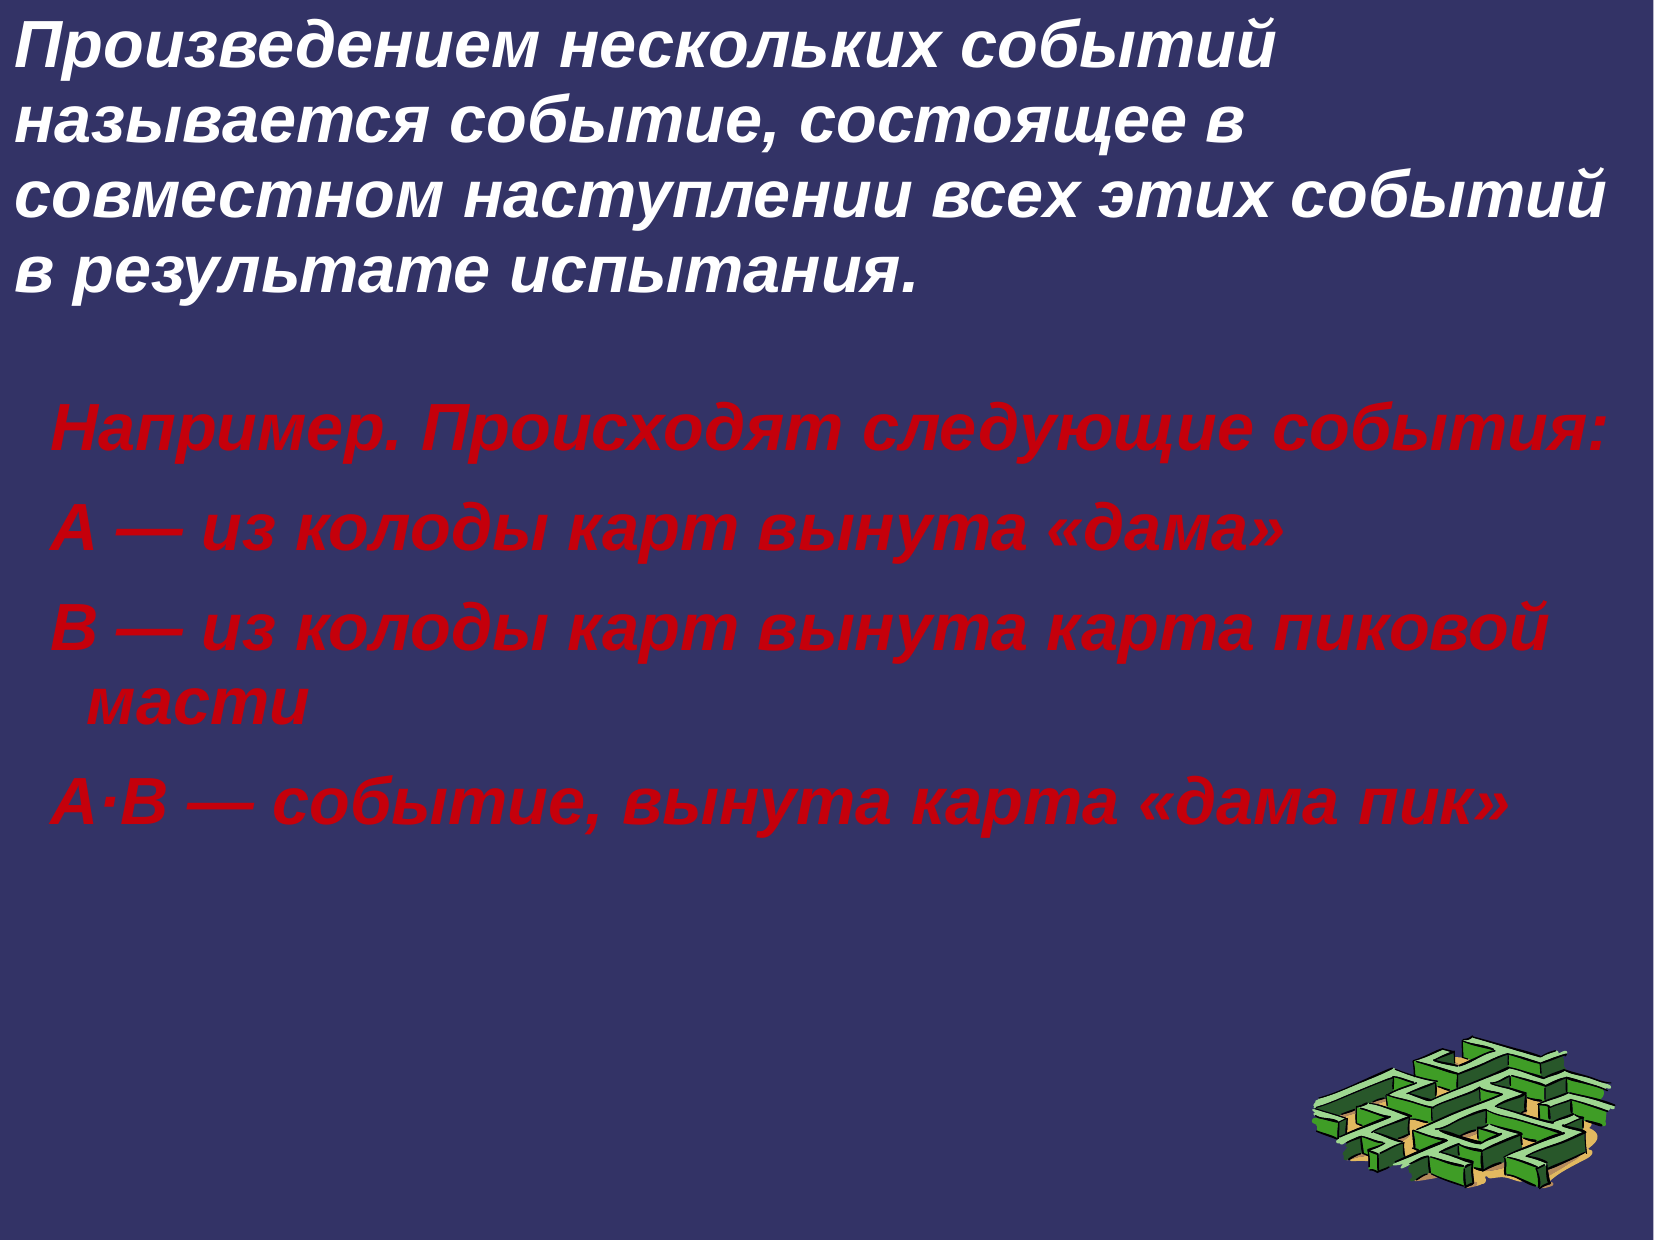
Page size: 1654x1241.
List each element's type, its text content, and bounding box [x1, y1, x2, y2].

text_box Произведением нескольких событий называется событие, состоящее в совместном наступлении всех этих событий в результате испытания. [0, 0, 1630, 414]
text_box Например. Происходят следующие события: А — из колоды карт вынута «дама» В — из колоды карт вынута карта пиковой масти А·В — событие, вынута карта «дама пик» [35, 382, 1630, 895]
